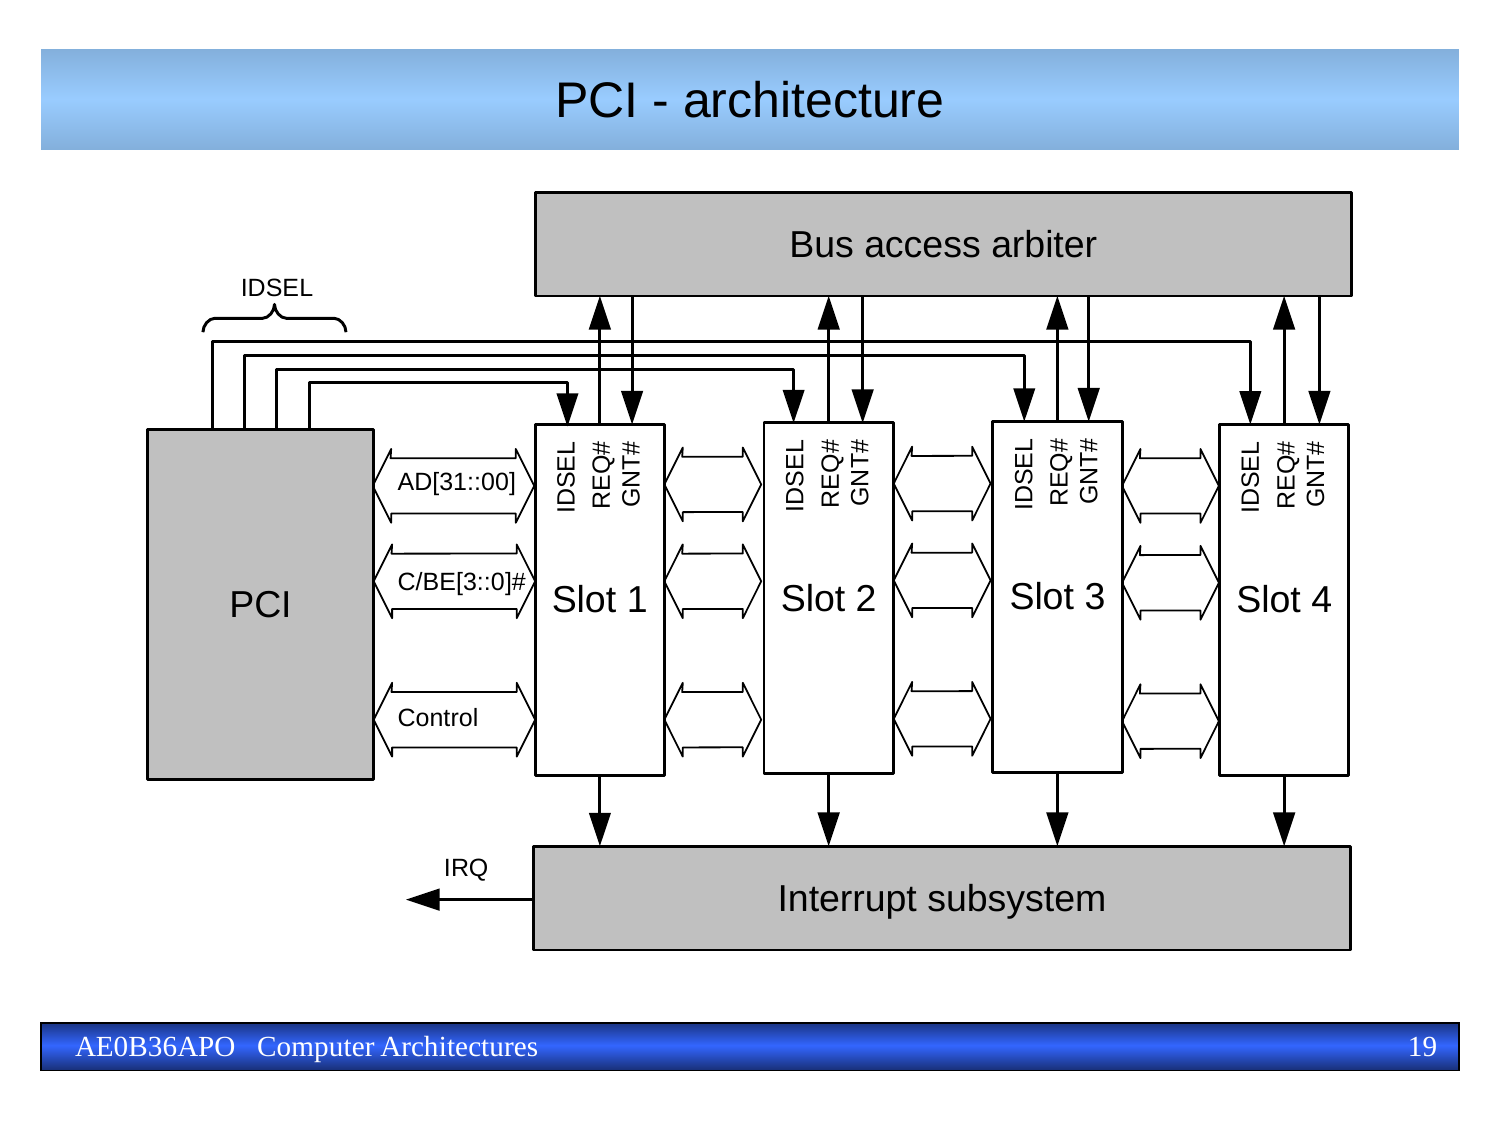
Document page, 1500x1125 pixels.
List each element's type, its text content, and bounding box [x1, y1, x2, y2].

text_box GNT# [1067, 423, 1110, 558]
text_box Slot 4 [1219, 424, 1349, 776]
text_box GNT# [609, 426, 653, 561]
text_box Slot 1 [535, 424, 665, 776]
text_box AD[31::00] [382, 460, 535, 503]
text_box Control [382, 696, 535, 740]
text_box IRQ [429, 846, 596, 889]
text_box C/BE[3::0]# [382, 560, 535, 604]
text_box REQ# [579, 426, 609, 561]
text_box Slot 2 [763, 422, 894, 774]
title PCI - architecture [41, 49, 1459, 150]
text_box Slot 3 [992, 421, 1123, 773]
text_box Bus access arbiter [535, 192, 1352, 296]
text_box REQ# [1037, 423, 1067, 558]
text_box GNT# [838, 424, 882, 559]
text_box REQ# [1264, 426, 1293, 561]
text_box IDSEL [226, 266, 393, 310]
text_box GNT# [1293, 426, 1337, 561]
text_box IDSEL [544, 426, 579, 561]
text_box IDSEL [773, 424, 808, 559]
text_box Interrupt subsystem [533, 846, 1351, 951]
text_box IDSEL [1002, 423, 1037, 558]
text_box PCI [147, 429, 374, 780]
text_box IDSEL [1228, 426, 1264, 561]
text_box REQ# [808, 424, 838, 559]
